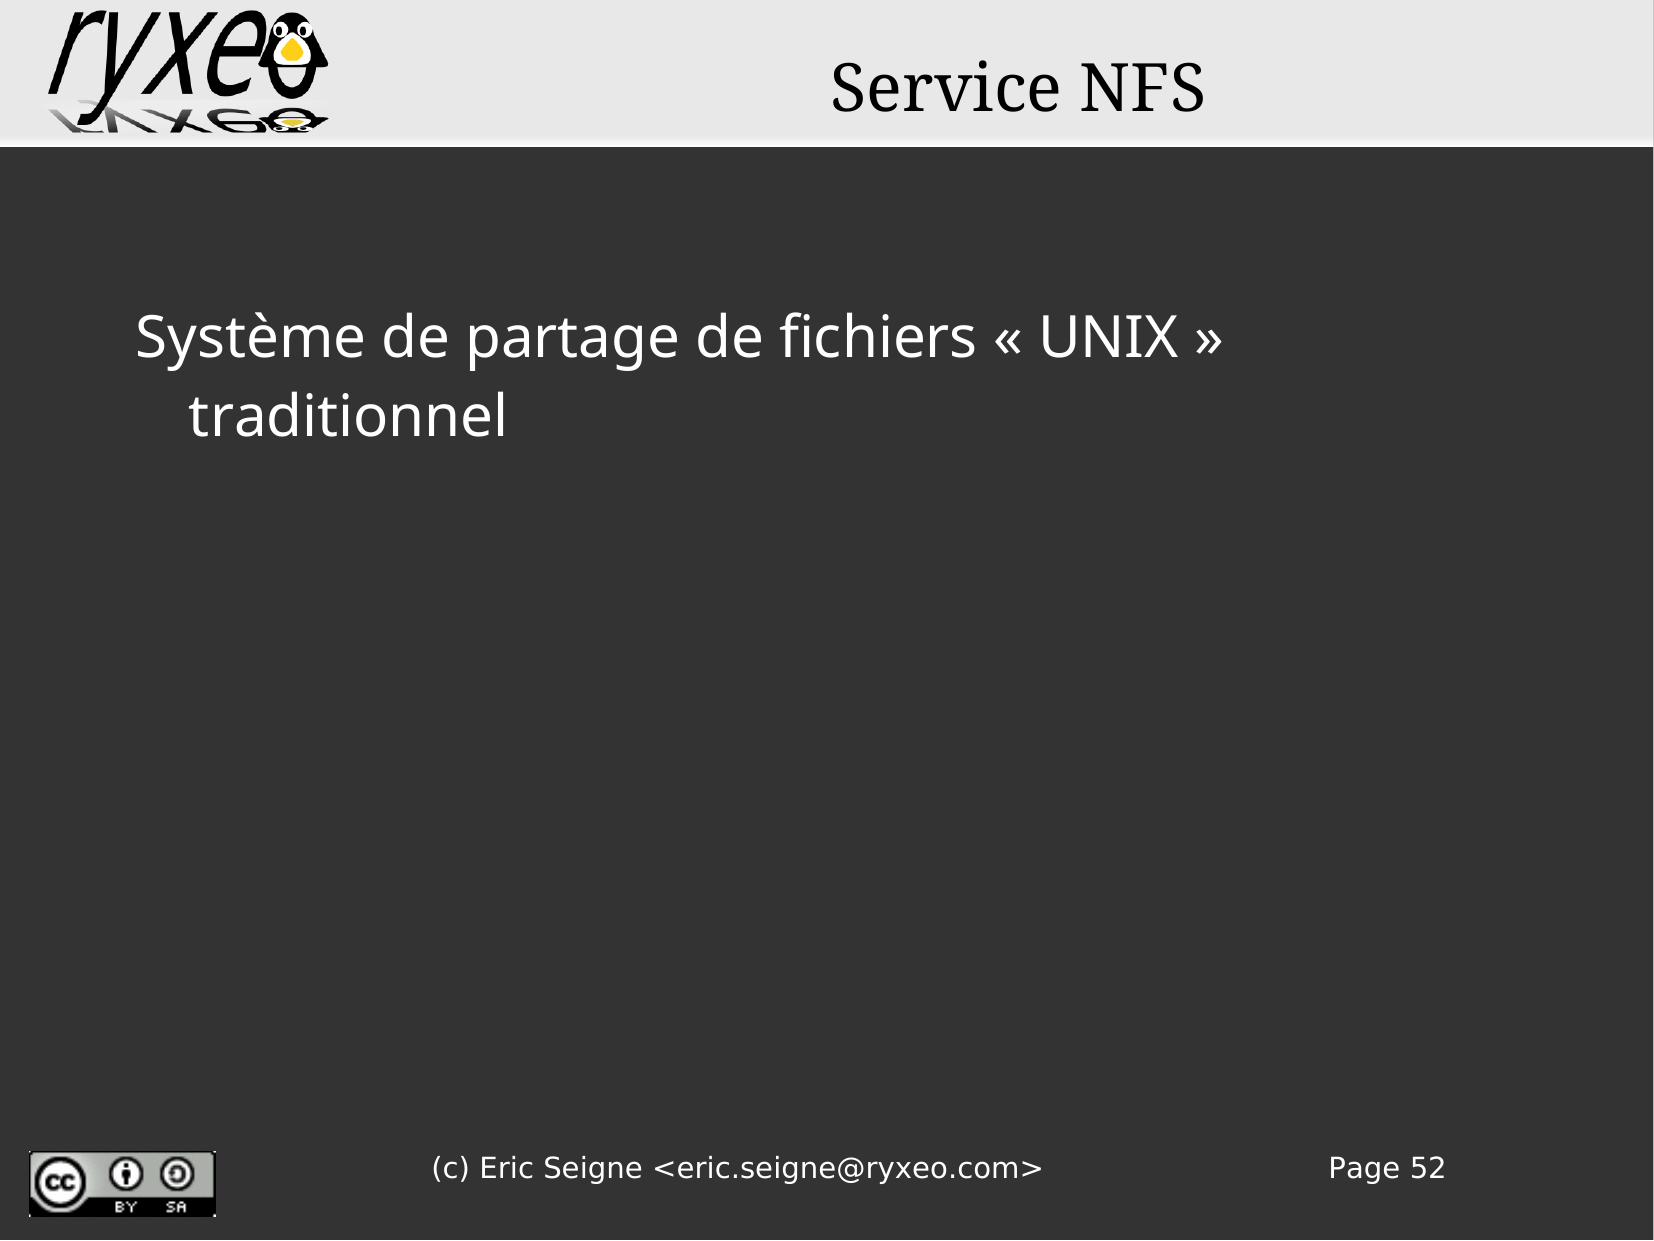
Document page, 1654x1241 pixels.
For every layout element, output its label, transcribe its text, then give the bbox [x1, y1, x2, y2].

list Système de partage de fichiers « UNIX » traditionnel [118, 295, 1522, 1117]
picture [29, 1151, 216, 1217]
picture [0, 0, 1654, 147]
title Service NFS [442, 36, 1595, 135]
